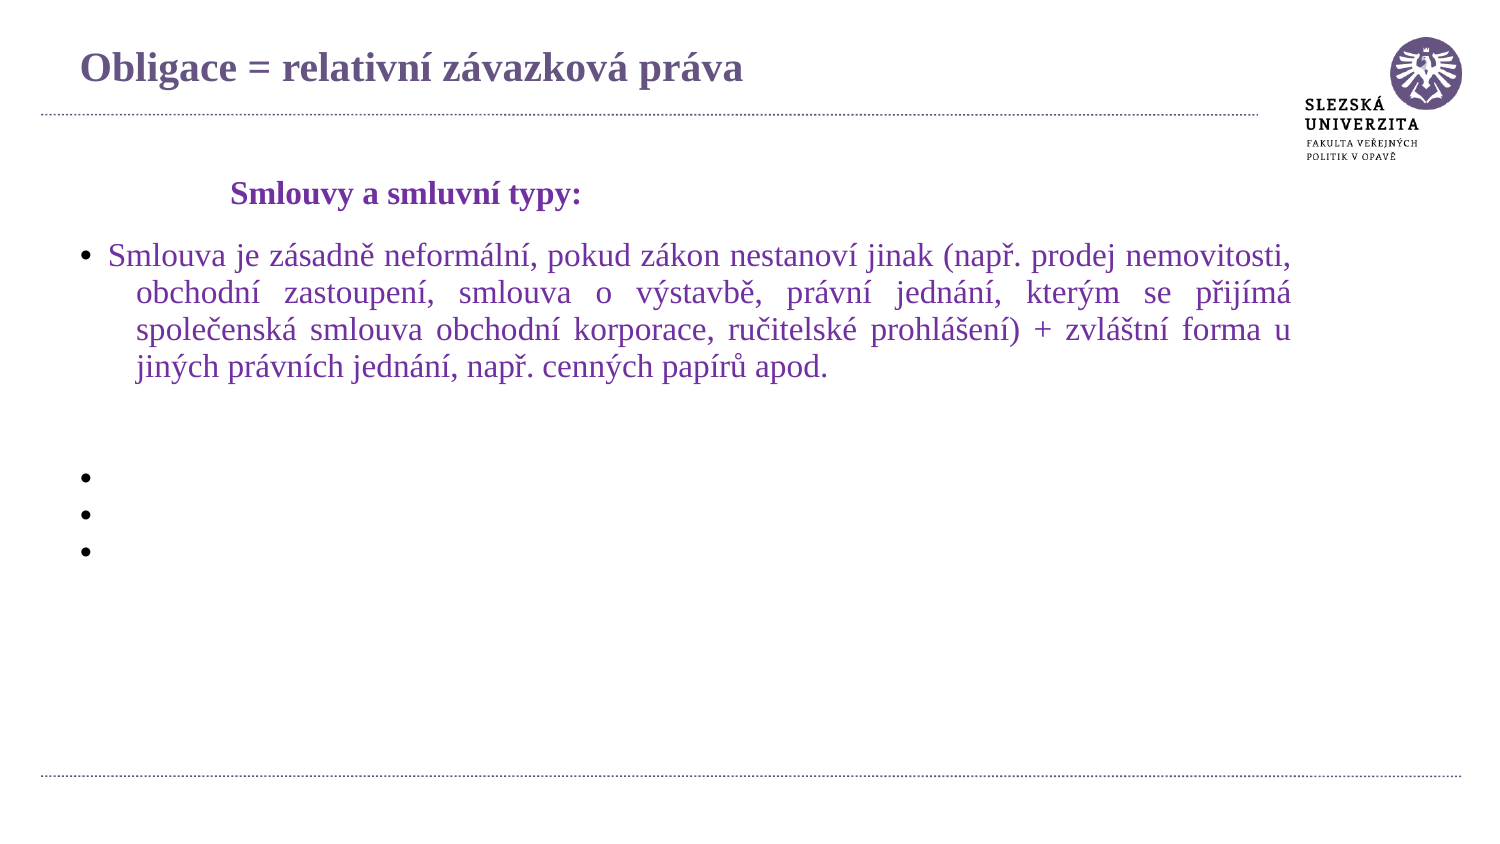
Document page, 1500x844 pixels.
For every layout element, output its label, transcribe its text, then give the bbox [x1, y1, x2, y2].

text_box Smlouvy a smluvní typy: Smlouva je zásadně neformální, pokud zákon nestanoví jinak (např. prodej nemovitosti, obchodní zastoupení, smlouva o výstavbě, právní jednání, kterým se přijímá společenská smlouva obchodní korporace, ručitelské prohlášení) + zvláštní forma u jiných právních jednání, např. cenných papírů apod. [64, 161, 1309, 753]
title Obligace = relativní závazková práva [64, 32, 1281, 116]
